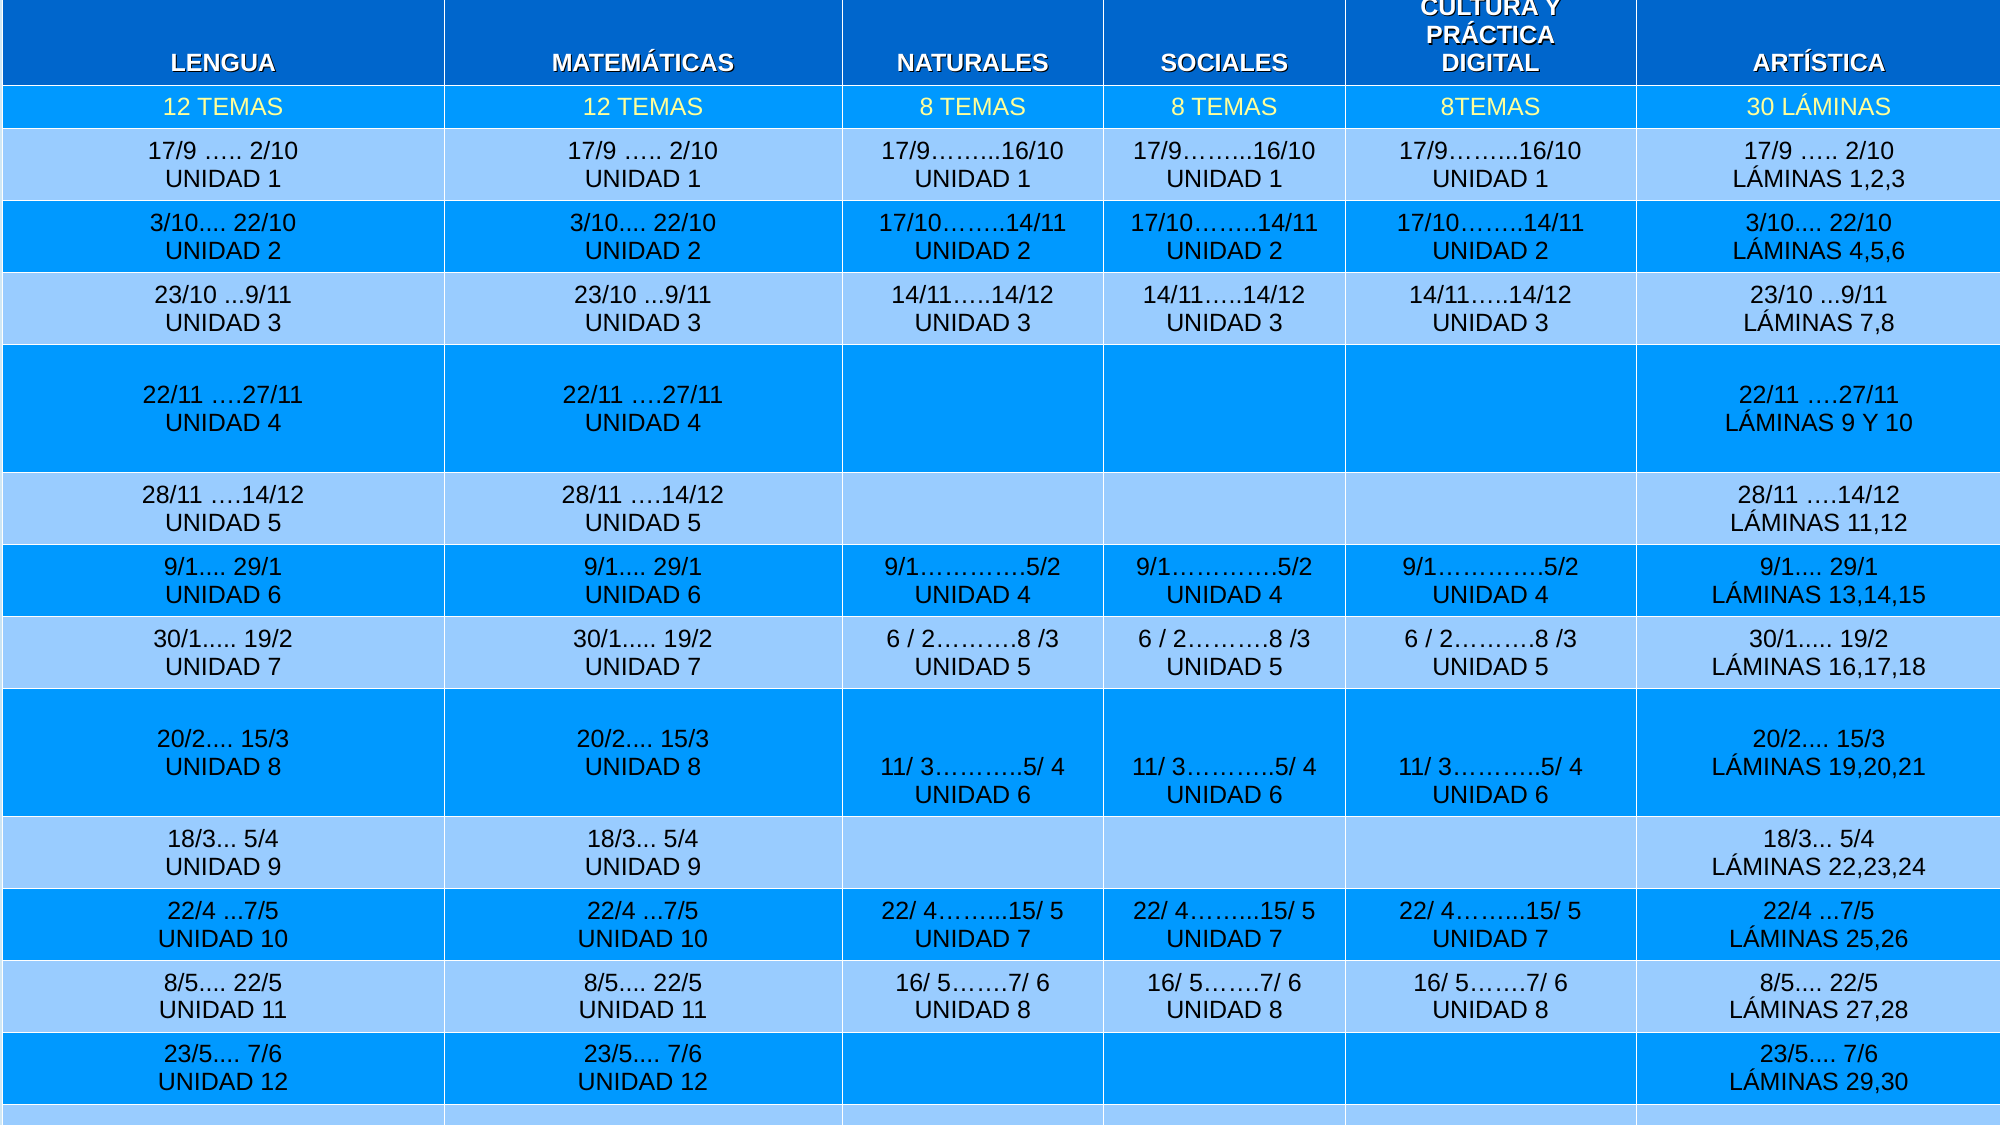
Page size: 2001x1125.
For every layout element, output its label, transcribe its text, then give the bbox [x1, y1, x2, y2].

table_cell 18/3... 5/4 UNIDAD 9 [445, 817, 842, 888]
table_cell 30/1..... 19/2 UNIDAD 7 [3, 617, 444, 688]
table_cell 9/1………….5/2 UNIDAD 4 [843, 545, 1103, 616]
table_cell 12 TEMAS [445, 86, 842, 128]
table_header MATEMÁTICAS [445, 0, 842, 85]
table_cell 9/1………….5/2 UNIDAD 4 [1104, 545, 1345, 616]
table_cell 23/10 ...9/11 UNIDAD 3 [3, 273, 444, 344]
table_cell 22/11 ….27/11 UNIDAD 4 [445, 345, 842, 472]
table_cell 20/2.... 15/3 LÁMINAS 19,20,21 [1637, 689, 2000, 816]
table_cell 17/9 ….. 2/10 UNIDAD 1 [445, 129, 842, 200]
table_cell 17/10……..14/11 UNIDAD 2 [1104, 201, 1345, 272]
table_cell [1637, 1105, 2000, 1125]
table_cell 23/5.... 7/6 UNIDAD 12 [445, 1033, 842, 1104]
table_cell 23/5.... 7/6 UNIDAD 12 [3, 1033, 444, 1104]
table_cell 8/5.... 22/5 LÁMINAS 27,28 [1637, 961, 2000, 1032]
table_cell 17/9……...16/10 UNIDAD 1 [1346, 129, 1636, 200]
table_cell 28/11 ….14/12 UNIDAD 5 [445, 473, 842, 544]
table_cell 22/ 4……...15/ 5 UNIDAD 7 [1104, 889, 1345, 960]
table_cell 17/9……...16/10 UNIDAD 1 [843, 129, 1103, 200]
table_cell 22/11 ….27/11 LÁMINAS 9 Y 10 [1637, 345, 2000, 472]
table_cell 3/10.... 22/10 UNIDAD 2 [445, 201, 842, 272]
table_cell [1104, 345, 1345, 472]
table_cell 22/11 ….27/11 UNIDAD 4 [3, 345, 444, 472]
table_cell 6 / 2……….8 /3 UNIDAD 5 [843, 617, 1103, 688]
table_cell 9/1………….5/2 UNIDAD 4 [1346, 545, 1636, 616]
table_header LENGUA [3, 0, 444, 85]
table_cell 11/ 3………..5/ 4 UNIDAD 6 [1346, 689, 1636, 816]
table_cell [1104, 1033, 1345, 1104]
table_cell 23/5.... 7/6 LÁMINAS 29,30 [1637, 1033, 2000, 1104]
table_cell 16/ 5…….7/ 6 UNIDAD 8 [1346, 961, 1636, 1032]
table_cell [1104, 473, 1345, 544]
table_cell [1346, 1033, 1636, 1104]
table_cell 16/ 5…….7/ 6 UNIDAD 8 [1104, 961, 1345, 1032]
table_cell [843, 817, 1103, 888]
table_cell 8/5.... 22/5 UNIDAD 11 [3, 961, 444, 1032]
table_cell [843, 345, 1103, 472]
table_cell [1346, 1105, 1636, 1125]
table_cell 20/2.... 15/3 UNIDAD 8 [3, 689, 444, 816]
table_cell 8 TEMAS [843, 86, 1103, 128]
table_cell [843, 1033, 1103, 1104]
table_cell 22/ 4……...15/ 5 UNIDAD 7 [843, 889, 1103, 960]
table_cell 30 LÁMINAS [1637, 86, 2000, 128]
table_cell 8 TEMAS [1104, 86, 1345, 128]
table_cell 11/ 3………..5/ 4 UNIDAD 6 [843, 689, 1103, 816]
table_cell [445, 1105, 842, 1125]
table_cell 28/11 ….14/12 UNIDAD 5 [3, 473, 444, 544]
table_cell 23/10 ...9/11 UNIDAD 3 [445, 273, 842, 344]
table_cell 12 TEMAS [3, 86, 444, 128]
table_cell [1104, 1105, 1345, 1125]
table_cell 17/9 ….. 2/10 UNIDAD 1 [3, 129, 444, 200]
table_cell 18/3... 5/4 LÁMINAS 22,23,24 [1637, 817, 2000, 888]
table_cell 11/ 3………..5/ 4 UNIDAD 6 [1104, 689, 1345, 816]
table_cell 17/9……...16/10 UNIDAD 1 [1104, 129, 1345, 200]
table_cell 22/4 ...7/5 LÁMINAS 25,26 [1637, 889, 2000, 960]
table_cell [1346, 473, 1636, 544]
table_cell 30/1..... 19/2 LÁMINAS 16,17,18 [1637, 617, 2000, 688]
table_cell [1104, 817, 1345, 888]
table_header SOCIALES [1104, 0, 1345, 85]
table_cell 22/ 4……...15/ 5 UNIDAD 7 [1346, 889, 1636, 960]
table_cell [843, 1105, 1103, 1125]
table_cell 17/9 ….. 2/10 LÁMINAS 1,2,3 [1637, 129, 2000, 200]
table_header NATURALES [843, 0, 1103, 85]
table_cell 20/2.... 15/3 UNIDAD 8 [445, 689, 842, 816]
table_cell 9/1.... 29/1 UNIDAD 6 [3, 545, 444, 616]
table_cell 6 / 2……….8 /3 UNIDAD 5 [1104, 617, 1345, 688]
table_cell 9/1.... 29/1 UNIDAD 6 [445, 545, 842, 616]
table_cell 6 / 2……….8 /3 UNIDAD 5 [1346, 617, 1636, 688]
table_cell 16/ 5…….7/ 6 UNIDAD 8 [843, 961, 1103, 1032]
table_header ARTÍSTICA [1637, 0, 2000, 85]
table_cell 23/10 ...9/11 LÁMINAS 7,8 [1637, 273, 2000, 344]
table_cell 14/11…..14/12 UNIDAD 3 [843, 273, 1103, 344]
table_cell [1346, 345, 1636, 472]
table_cell 17/10……..14/11 UNIDAD 2 [843, 201, 1103, 272]
table_cell [3, 1105, 444, 1125]
table_cell 18/3... 5/4 UNIDAD 9 [3, 817, 444, 888]
table_cell 22/4 ...7/5 UNIDAD 10 [3, 889, 444, 960]
table_cell [843, 473, 1103, 544]
table_cell 17/10……..14/11 UNIDAD 2 [1346, 201, 1636, 272]
table_cell 22/4 ...7/5 UNIDAD 10 [445, 889, 842, 960]
table_header CULTURA Y PRÁCTICA DIGITAL [1346, 0, 1636, 85]
table_cell 28/11 ….14/12 LÁMINAS 11,12 [1637, 473, 2000, 544]
table_cell 14/11…..14/12 UNIDAD 3 [1104, 273, 1345, 344]
table_cell [1346, 817, 1636, 888]
table_cell 14/11…..14/12 UNIDAD 3 [1346, 273, 1636, 344]
table_cell 8TEMAS [1346, 86, 1636, 128]
table_cell 8/5.... 22/5 UNIDAD 11 [445, 961, 842, 1032]
table_cell 3/10.... 22/10 LÁMINAS 4,5,6 [1637, 201, 2000, 272]
table_cell 30/1..... 19/2 UNIDAD 7 [445, 617, 842, 688]
table_cell 9/1.... 29/1 LÁMINAS 13,14,15 [1637, 545, 2000, 616]
table_cell 3/10.... 22/10 UNIDAD 2 [3, 201, 444, 272]
